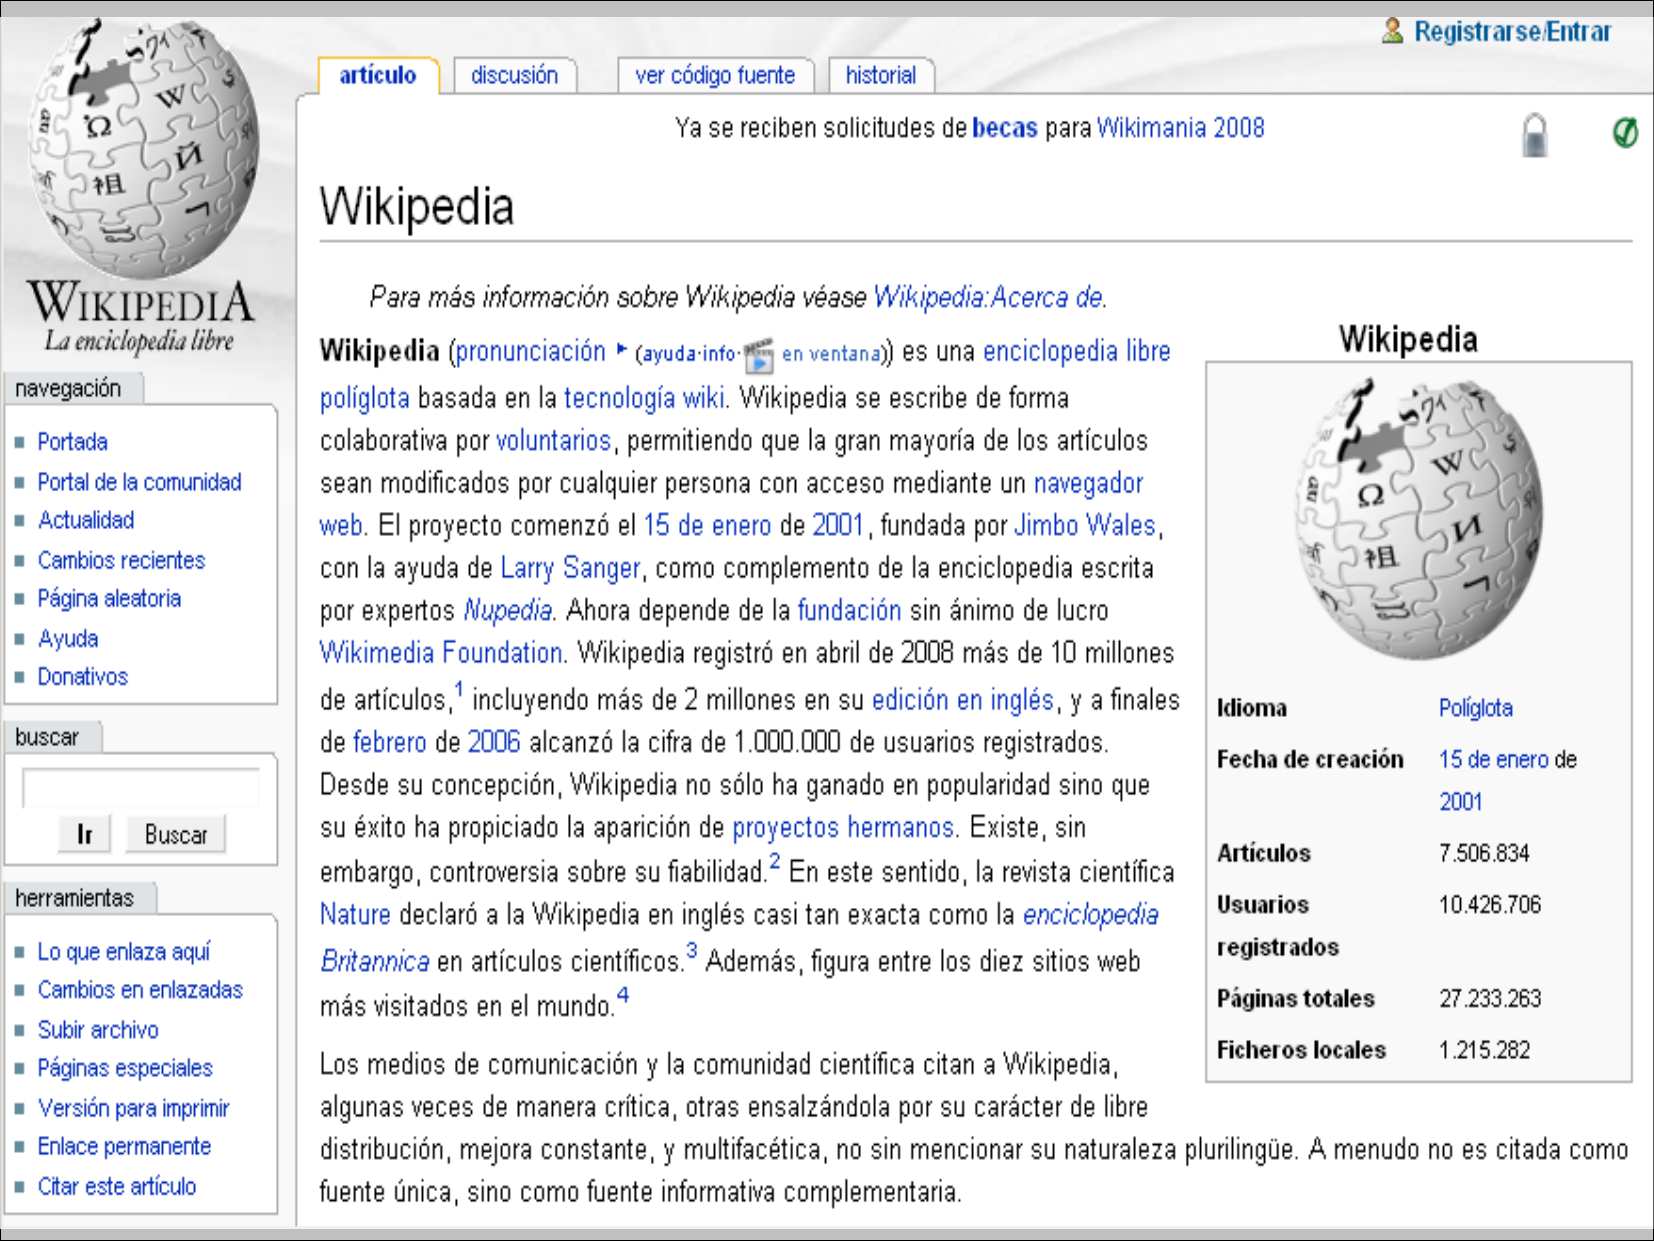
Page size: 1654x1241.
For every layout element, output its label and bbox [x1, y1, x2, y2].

text_box [0, 0, 1654, 17]
picture [0, 17, 1654, 1229]
text_box [0, 1229, 1654, 1241]
